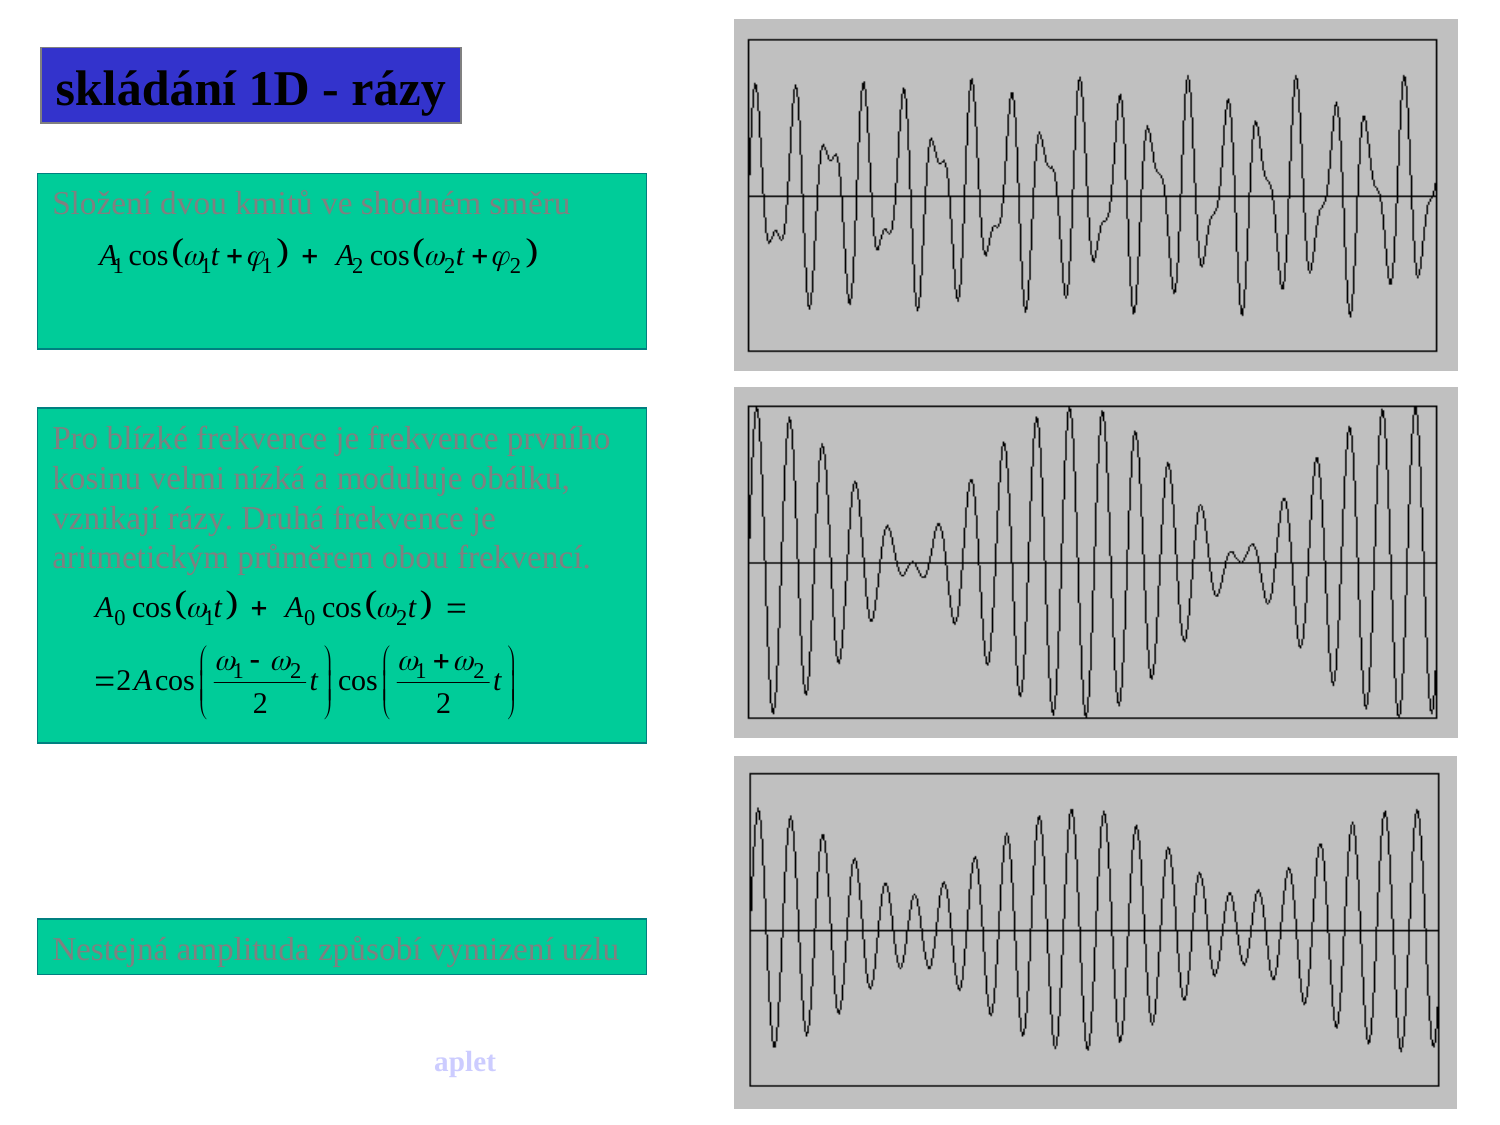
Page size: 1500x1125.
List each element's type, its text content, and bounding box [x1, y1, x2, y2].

text_box Nestejná amplituda způsobí vymizení uzlu [37, 919, 647, 975]
chart [734, 387, 1458, 738]
text_box Pro blízké frekvence je frekvence prvního kosinu velmi nízká a moduluje obálku, vznikají rázy. Druhá frekvence je aritmetickým průměrem obou frekvencí. [37, 408, 647, 744]
chart [88, 585, 523, 726]
text_box Složení dvou kmitů ve shodném směru [37, 173, 647, 350]
chart [734, 756, 1457, 1109]
text_box skládání 1D - rázy [40, 47, 461, 124]
text_box aplet [419, 1034, 511, 1086]
chart [734, 19, 1458, 371]
chart [92, 233, 542, 284]
